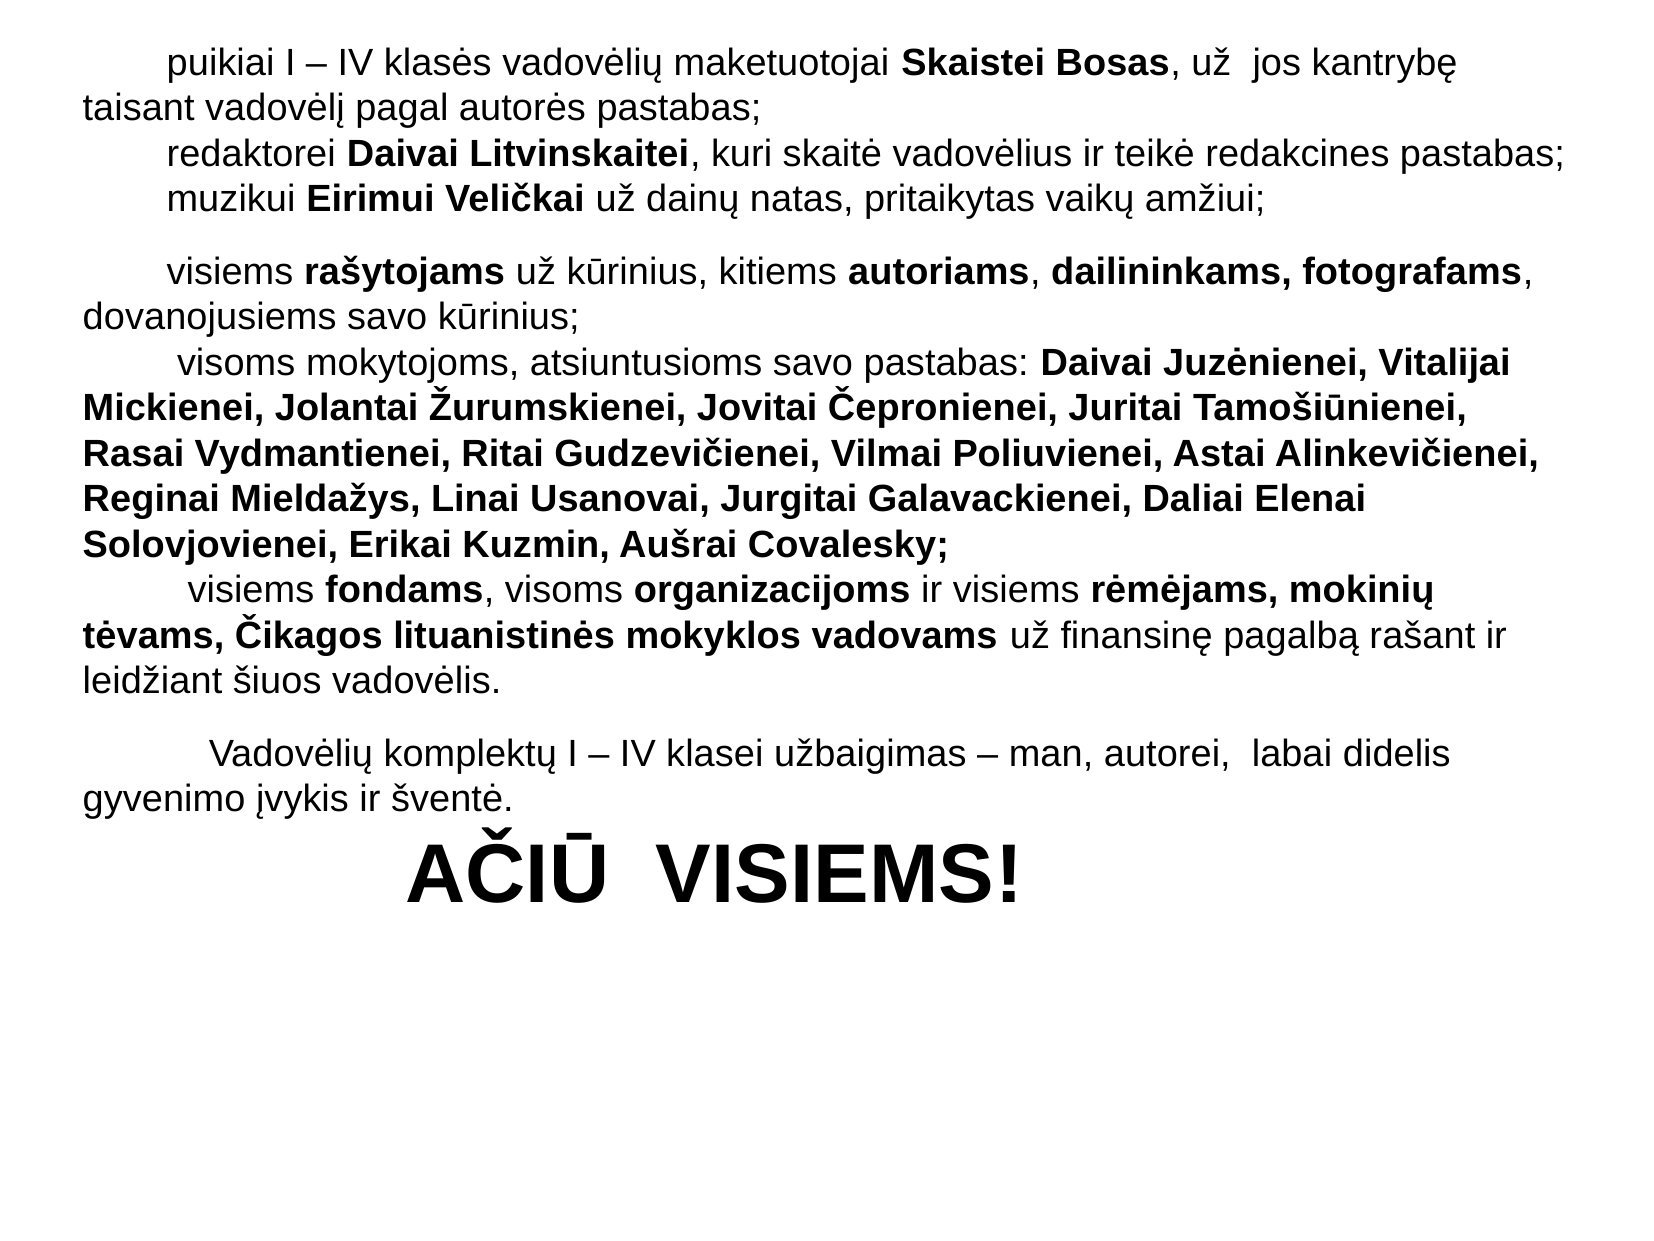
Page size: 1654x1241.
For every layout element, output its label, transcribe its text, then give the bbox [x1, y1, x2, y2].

list puikiai I – IV klasės vadovėlių maketuotojai Skaistei Bosas, už jos kantrybę taisant vadovėlį pagal autorės pastabas; redaktorei Daivai Litvinskaitei, kuri skaitė vadovėlius ir teikė redakcines pastabas; muzikui Eirimui Veličkai už dainų natas, pritaikytas vaikų amžiui; visiems rašytojams už kūrinius, kitiems autoriams, dailininkams, fotografams, dovanojusiems savo kūrinius; visoms mokytojoms, atsiuntusioms savo pastabas: Daivai Juzėnienei, Vitalijai Mickienei, Jolantai Žurumskienei, Jovitai Čepronienei, Juritai Tamošiūnienei, Rasai Vydmantienei, Ritai Gudzevičienei, Vilmai Poliuvienei, Astai Alinkevičienei, Reginai Mieldažys, Linai Usanovai, Jurgitai Galavackienei, Daliai Elenai Solovjovienei, Erikai Kuzmin, Aušrai Covalesky; visiems fondams, visoms organizacijoms ir visiems rėmėjams, mokinių tėvams, Čikagos lituanistinės mokyklos vadovams už finansinę pagalbą rašant ir leidžiant šiuos vadovėlis. Vadovėlių komplektų I – IV klasei užbaigimas – man, autorei, labai didelis gyvenimo įvykis ir šventė. AČIŪ VISIEMS! [82, 37, 1571, 1010]
